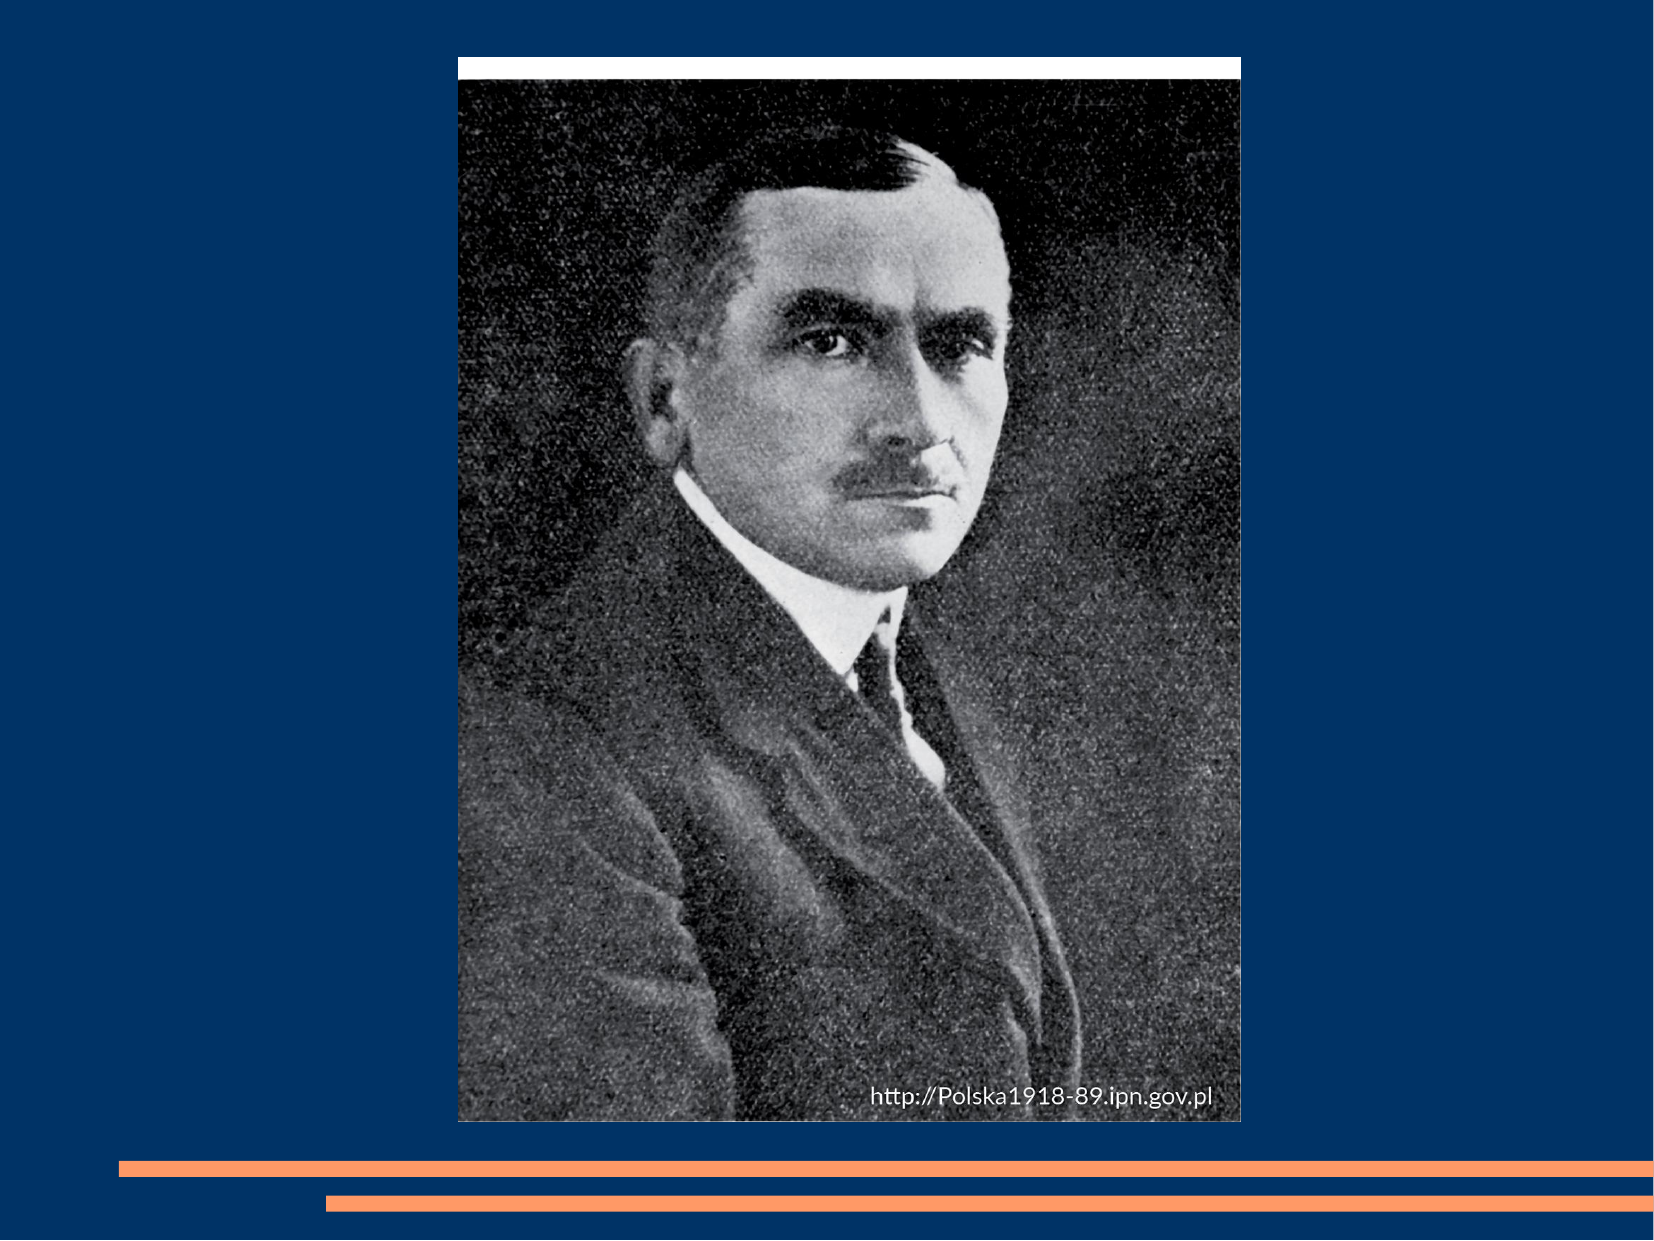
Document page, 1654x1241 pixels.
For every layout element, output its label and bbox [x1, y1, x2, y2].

picture [458, 57, 1241, 1122]
